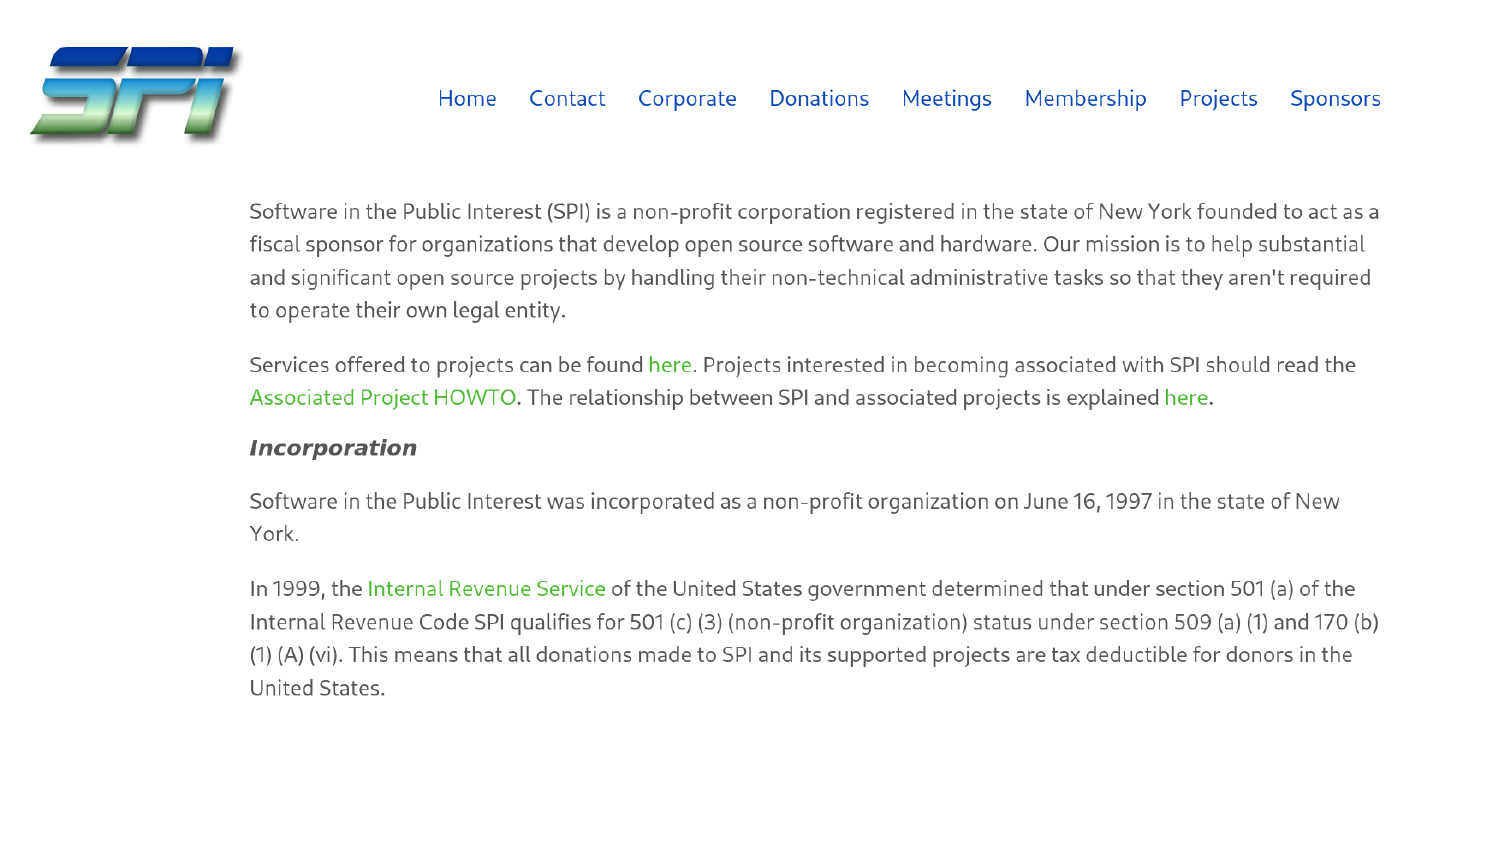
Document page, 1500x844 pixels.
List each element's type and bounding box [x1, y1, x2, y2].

picture [24, 24, 1475, 708]
